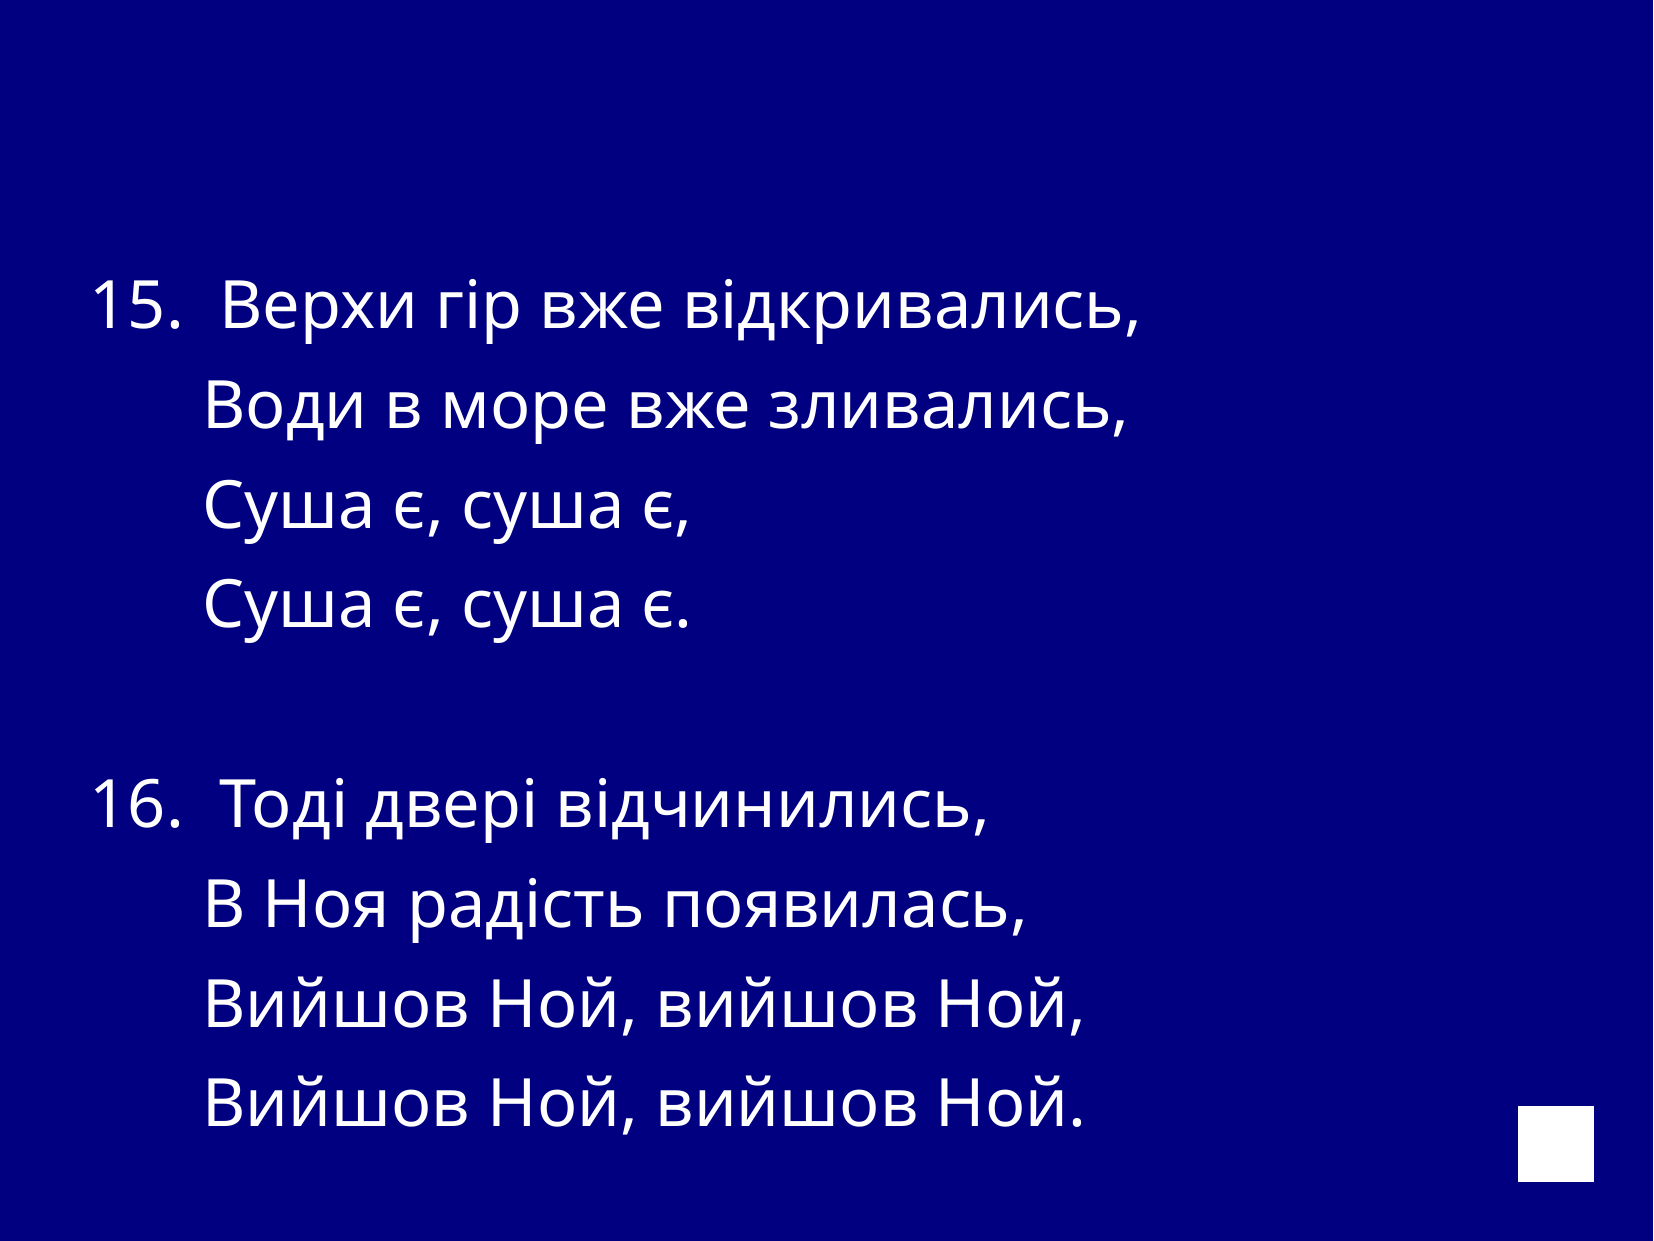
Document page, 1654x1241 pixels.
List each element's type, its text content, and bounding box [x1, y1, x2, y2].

text_box 15. Верхи гір вже відкривались, Води в море вже зливались, Суша є, суша є, Суша є, суша є. 16. Тоді двері відчинились, В Ноя радість появилась, Вийшов Ной, вийшов Ной, Вийшов Ной, вийшов Ной. [75, 150, 1576, 1163]
text_box [1518, 1106, 1594, 1182]
